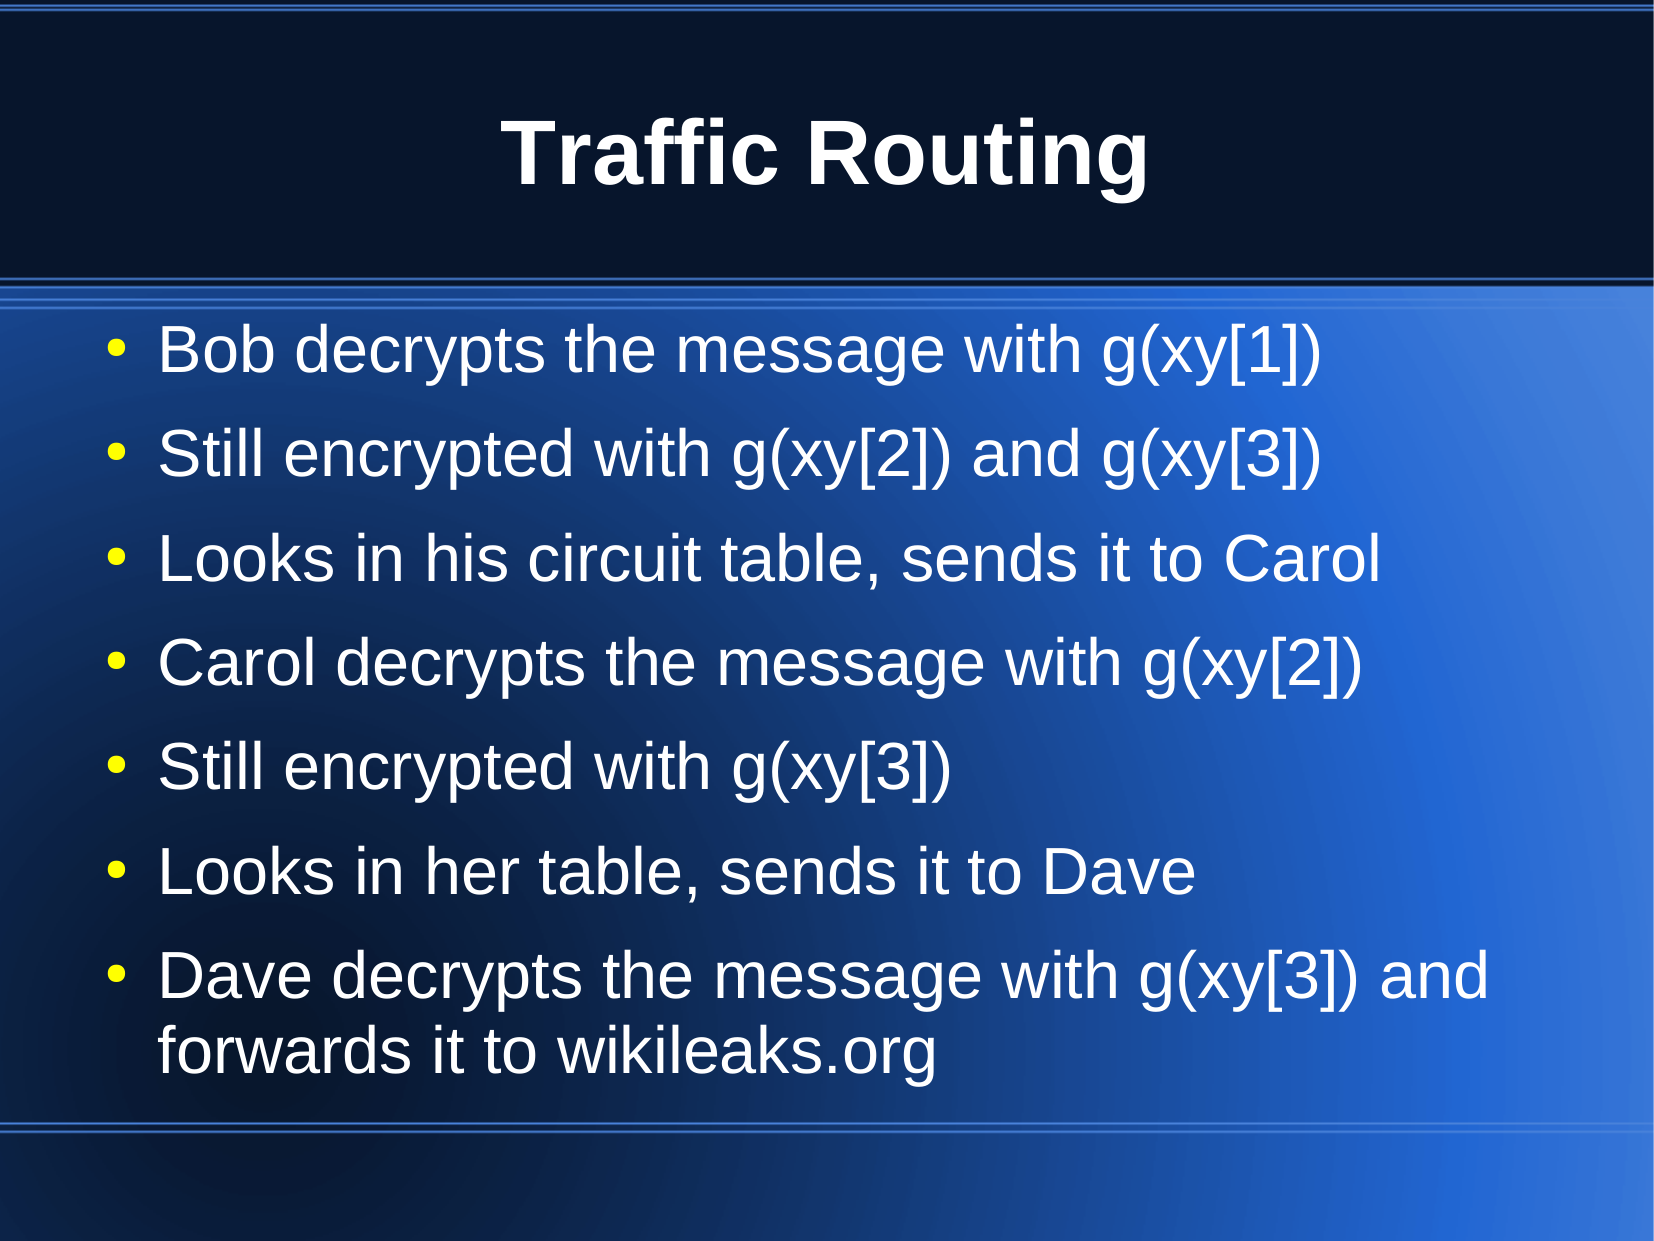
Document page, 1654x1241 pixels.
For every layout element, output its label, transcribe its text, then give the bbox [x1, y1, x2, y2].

picture [0, 0, 1654, 1241]
title Traffic Routing [82, 56, 1571, 250]
list Bob decrypts the message with g(xy[1]) Still encrypted with g(xy[2]) and g(xy[3]) Looks in his circuit table, sends it to Carol Carol decrypts the message with g(xy[2]) Still encrypted with g(xy[3]) Looks in her table, sends it to Dave Dave decrypts the message with g(xy[3]) and forwards it to wikileaks.org [86, 312, 1576, 1088]
